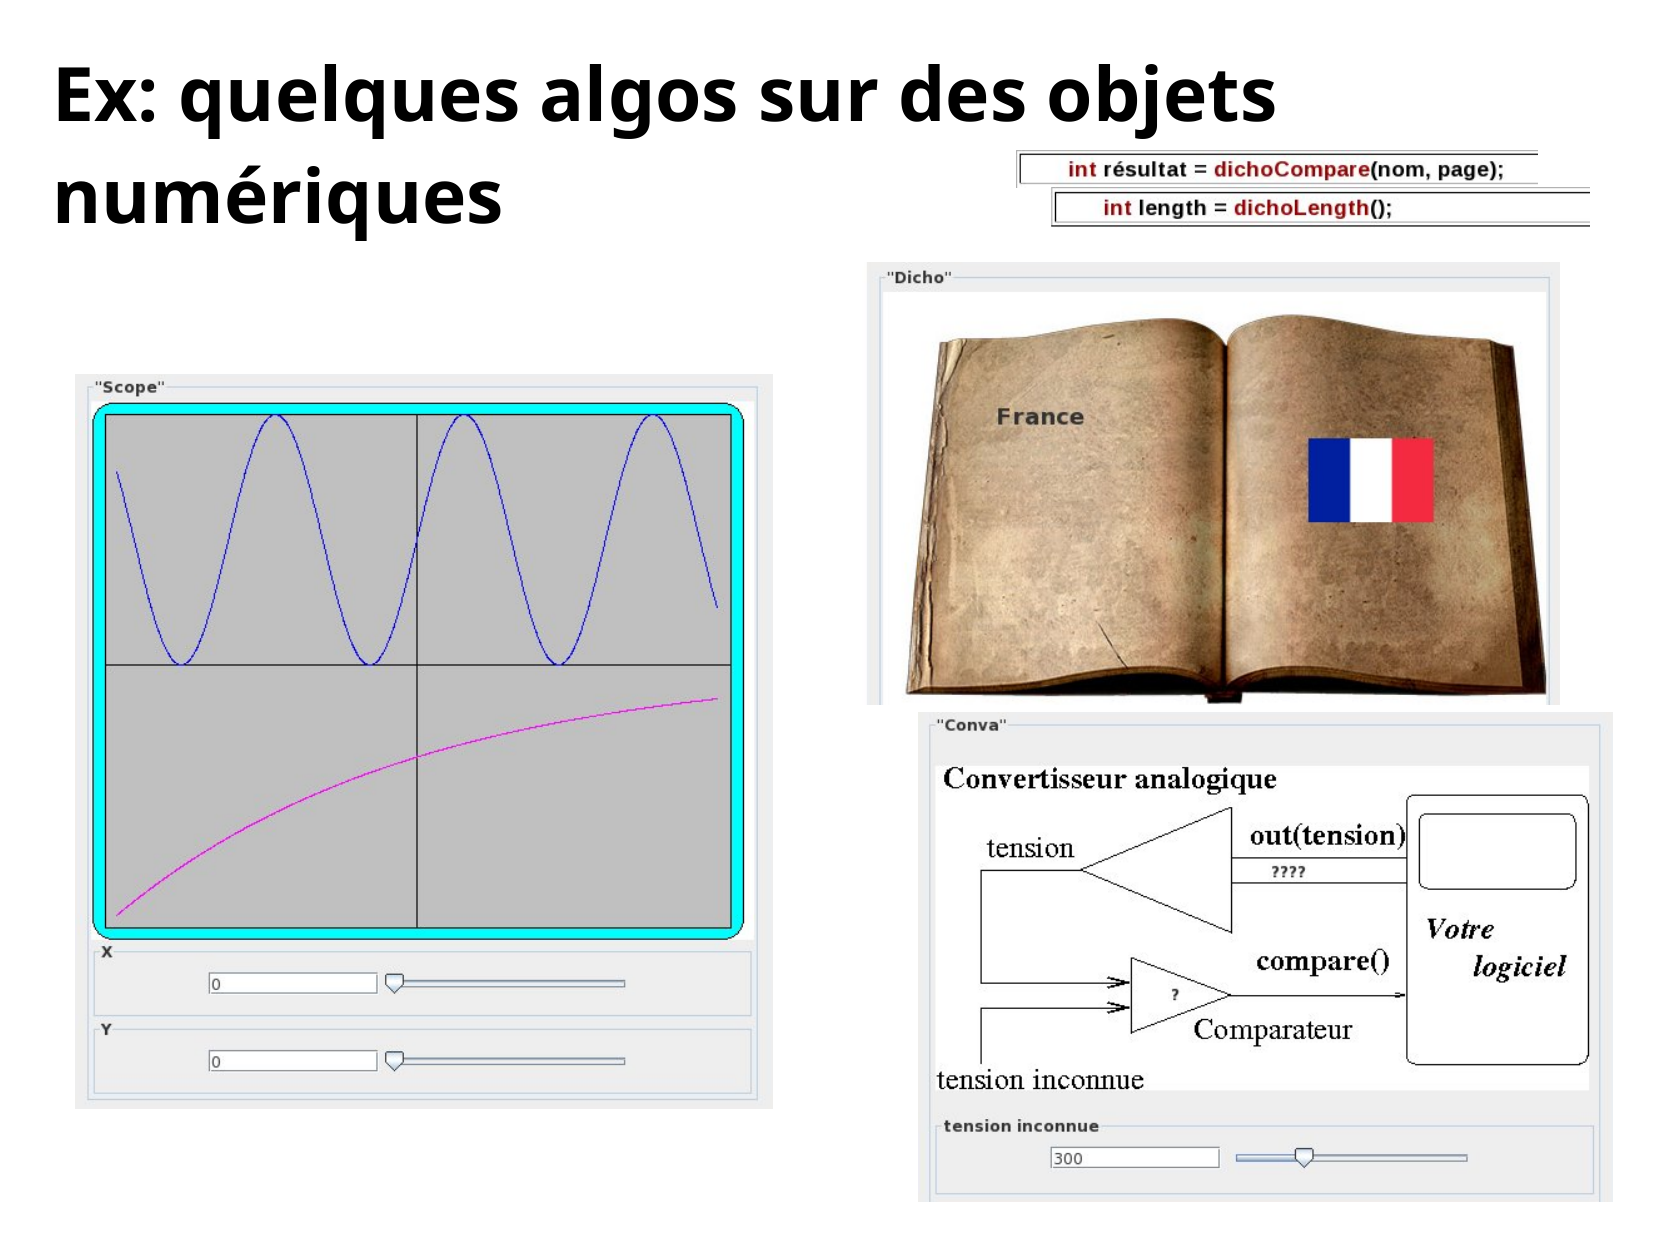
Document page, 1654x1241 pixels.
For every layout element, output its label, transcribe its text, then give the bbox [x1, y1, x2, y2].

picture [862, 262, 1560, 705]
picture [1016, 150, 1590, 228]
picture [75, 374, 773, 1109]
picture [918, 712, 1613, 1202]
text_box Ex: quelques algos sur des objets numériques [37, 33, 1576, 145]
